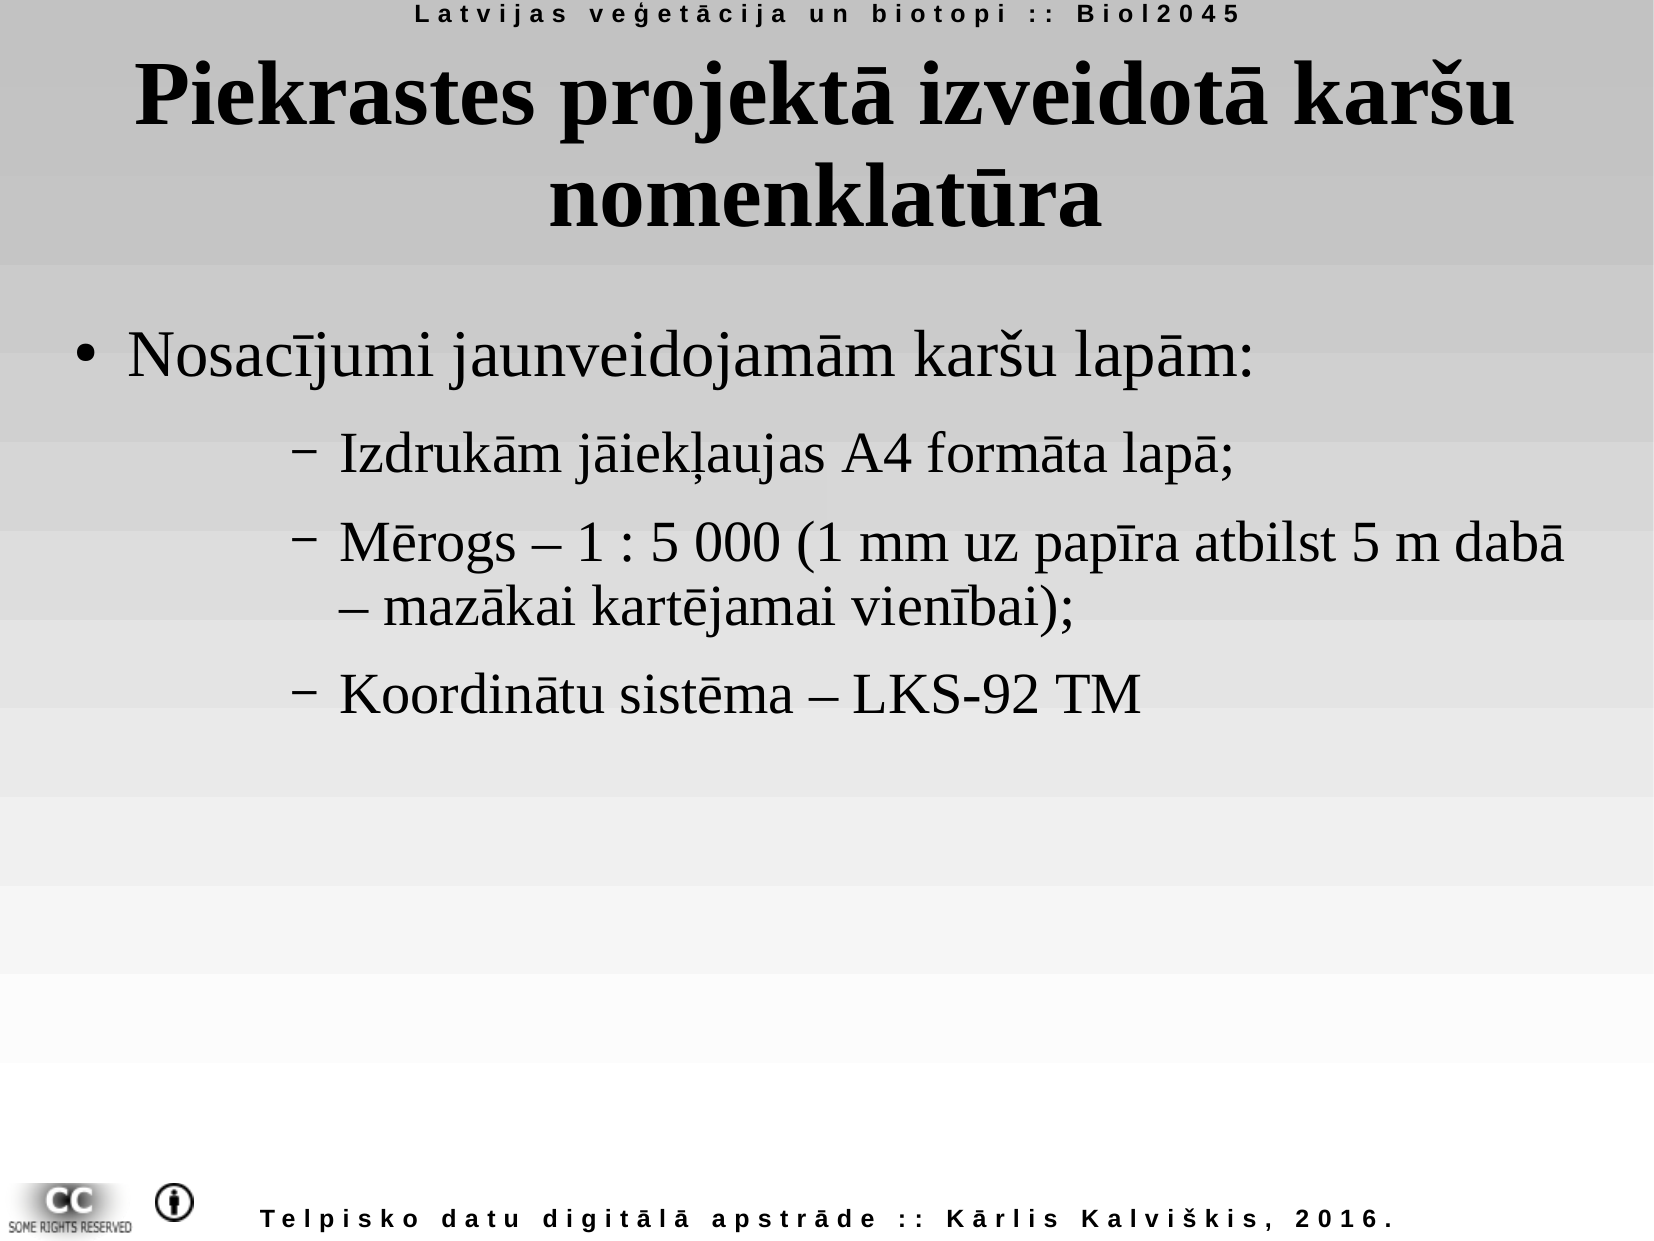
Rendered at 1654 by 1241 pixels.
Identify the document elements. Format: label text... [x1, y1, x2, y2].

picture [0, 287, 1654, 1241]
list Nosacījumi jaunveidojamām karšu lapām: Izdrukām jāiekļaujas A4 formāta lapā; Mērogs – 1 : 5 000 (1 mm uz papīra atbilst 5 m dabā – mazākai kartējamai vienībai); Koordinātu sistēma – LKS-92 TM [56, 317, 1600, 1175]
title Piekrastes projektā izveidotā karšu nomenklatūra [0, 1, 1654, 287]
